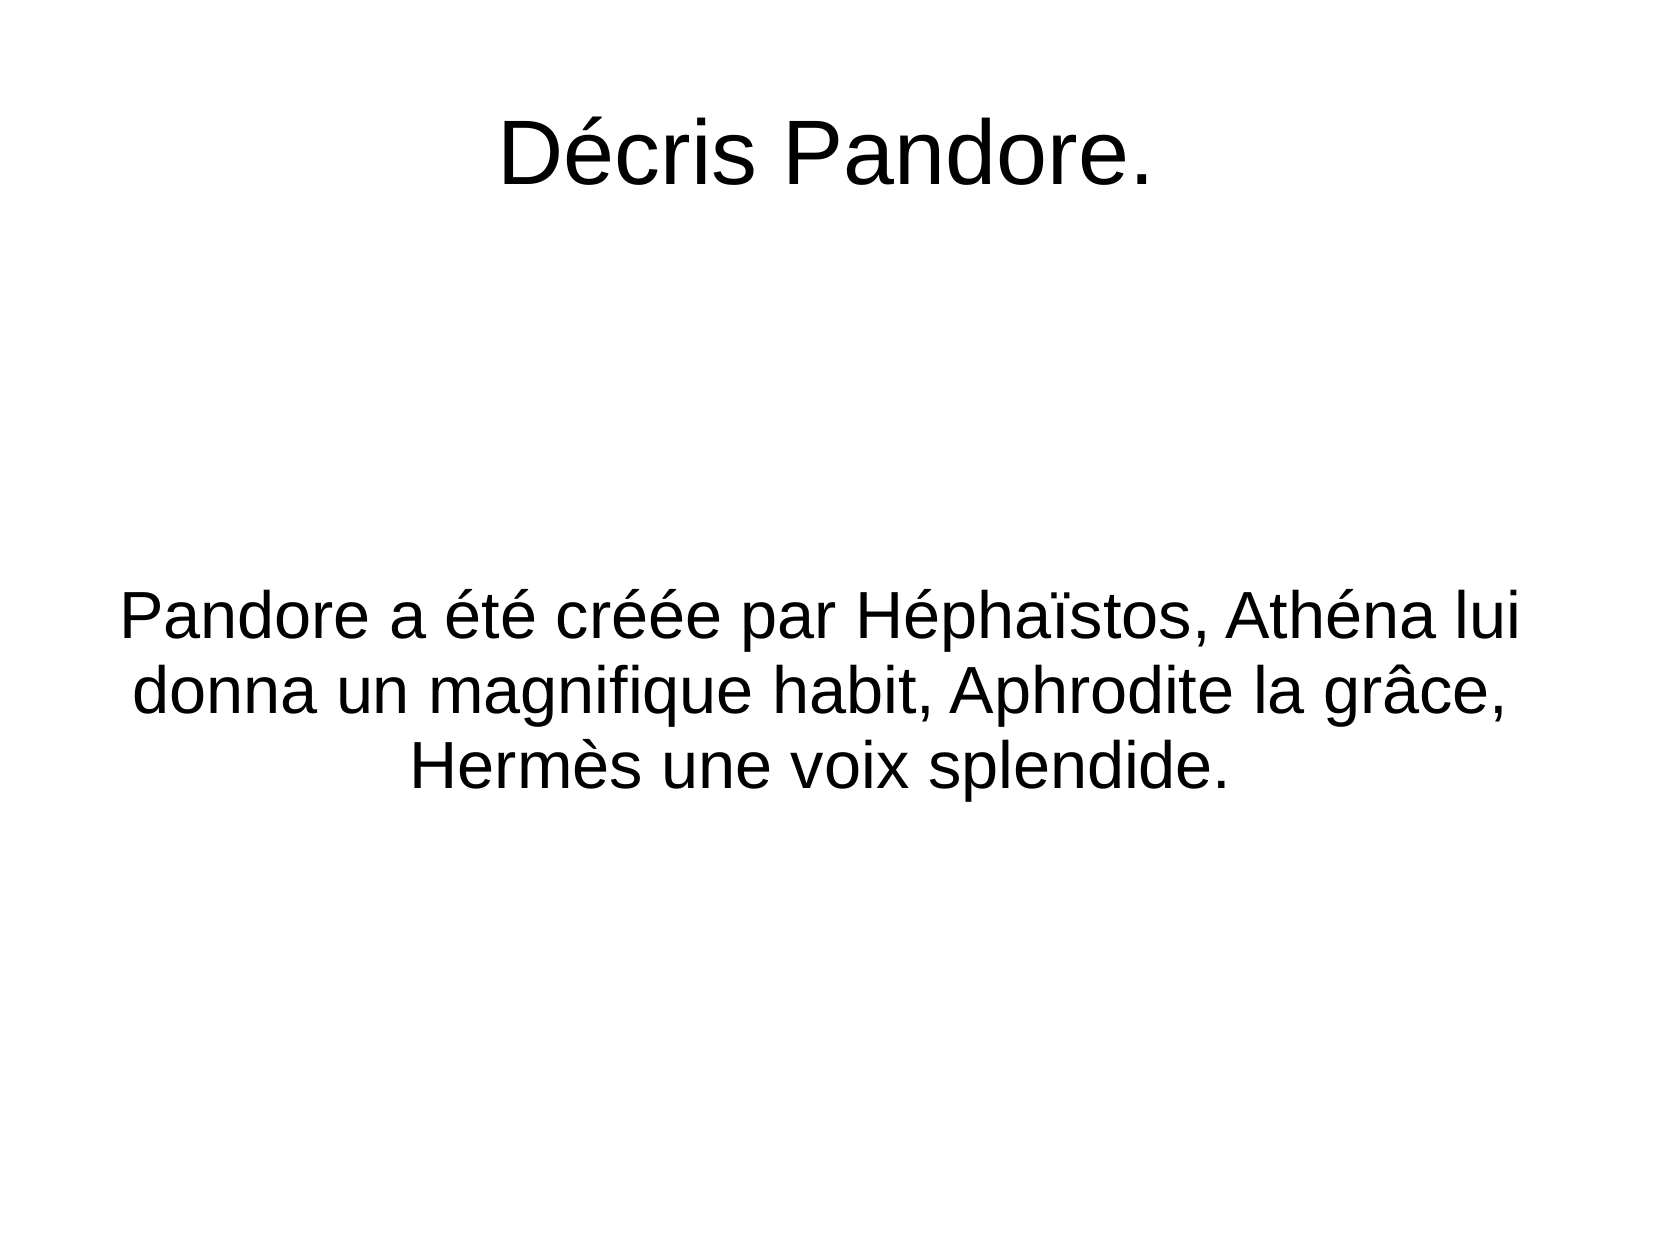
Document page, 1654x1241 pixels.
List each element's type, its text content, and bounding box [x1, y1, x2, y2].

subtitle Pandore a été créée par Héphaïstos, Athéna lui donna un magnifique habit, Aphrodite la grâce, Hermès une voix splendide. [76, 288, 1565, 1093]
title Décris Pandore. [82, 56, 1571, 250]
